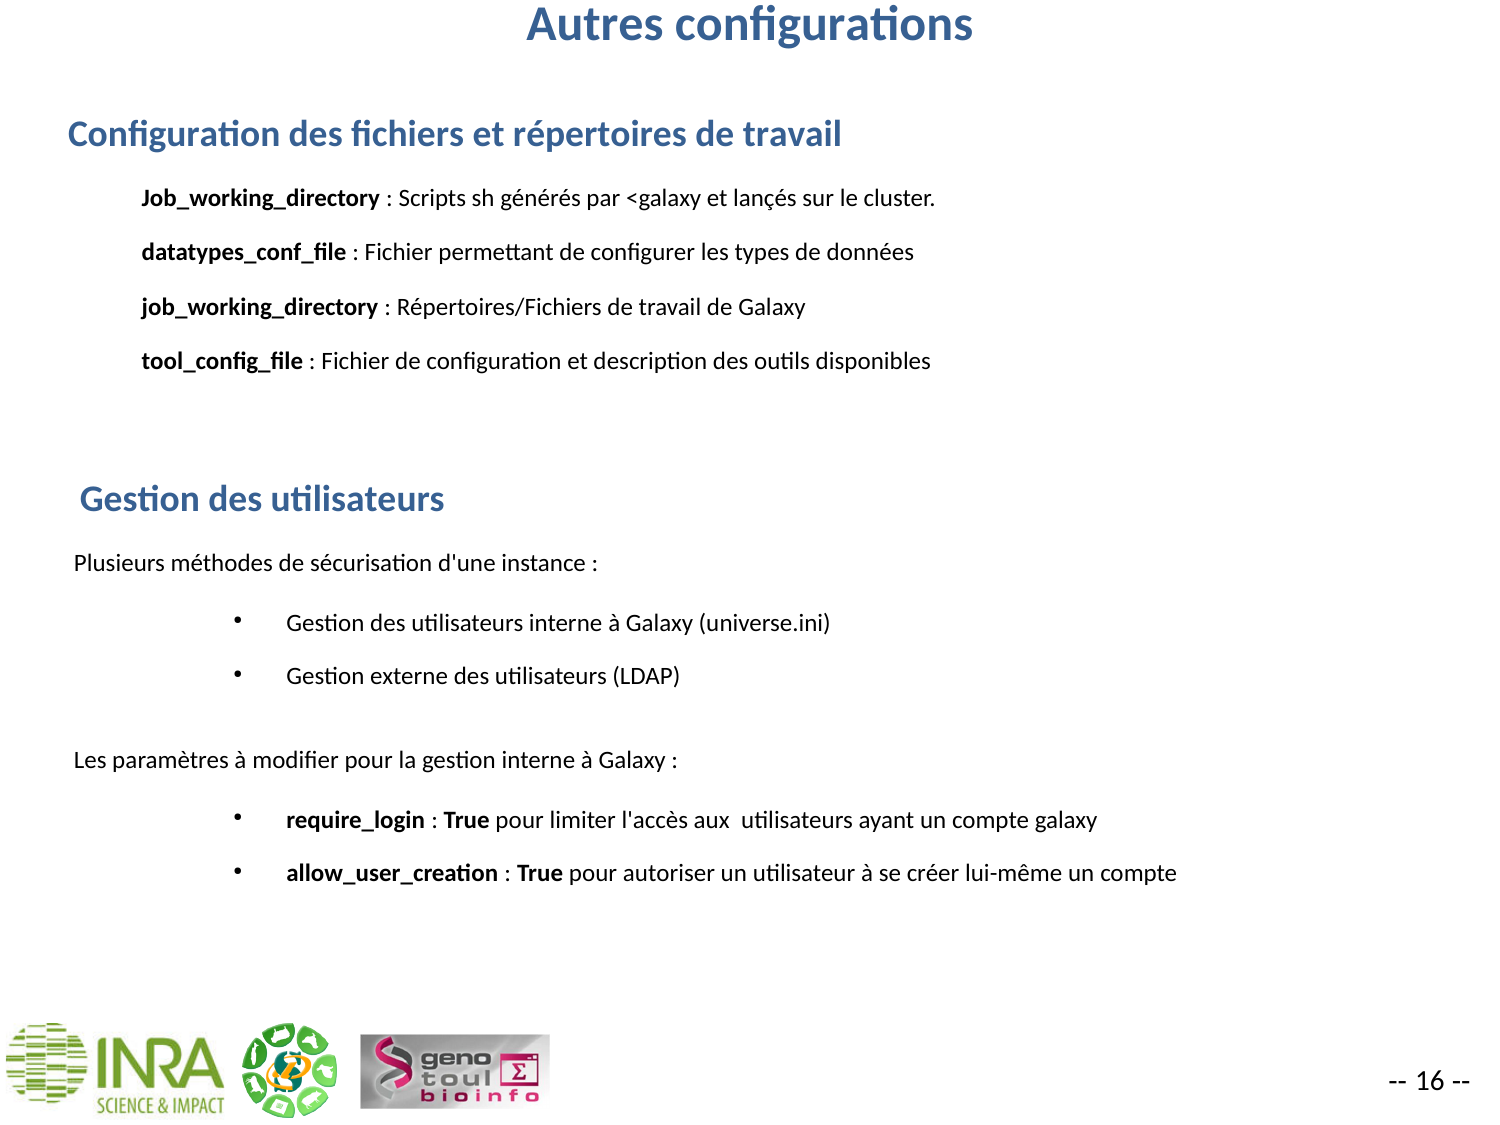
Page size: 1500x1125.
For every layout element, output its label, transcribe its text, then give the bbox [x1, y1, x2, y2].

list Job_working_directory : Scripts sh générés par <galaxy et lançés sur le cluster. datatypes_conf_file : Fichier permettant de configurer les types de données job_working_directory : Répertoires/Fichiers de travail de Galaxy tool_config_file : Fichier de configuration et description des outils disponibles [53, 187, 1471, 398]
text_box Plusieurs méthodes de sécurisation d'une instance : Gestion des utilisateurs interne à Galaxy (universe.ini) Gestion externe des utilisateurs (LDAP) Les paramètres à modifier pour la gestion interne à Galaxy : require_login : True pour limiter l'accès aux utilisateurs ayant un compte galaxy allow_user_creation : True pour autoriser un utilisateur à se créer lui-même un compte [41, 539, 1388, 894]
text_box Configuration des fichiers et répertoires de travail [53, 102, 859, 162]
text_box Autres configurations [0, 0, 1500, 73]
text_box Gestion des utilisateurs [65, 466, 461, 527]
